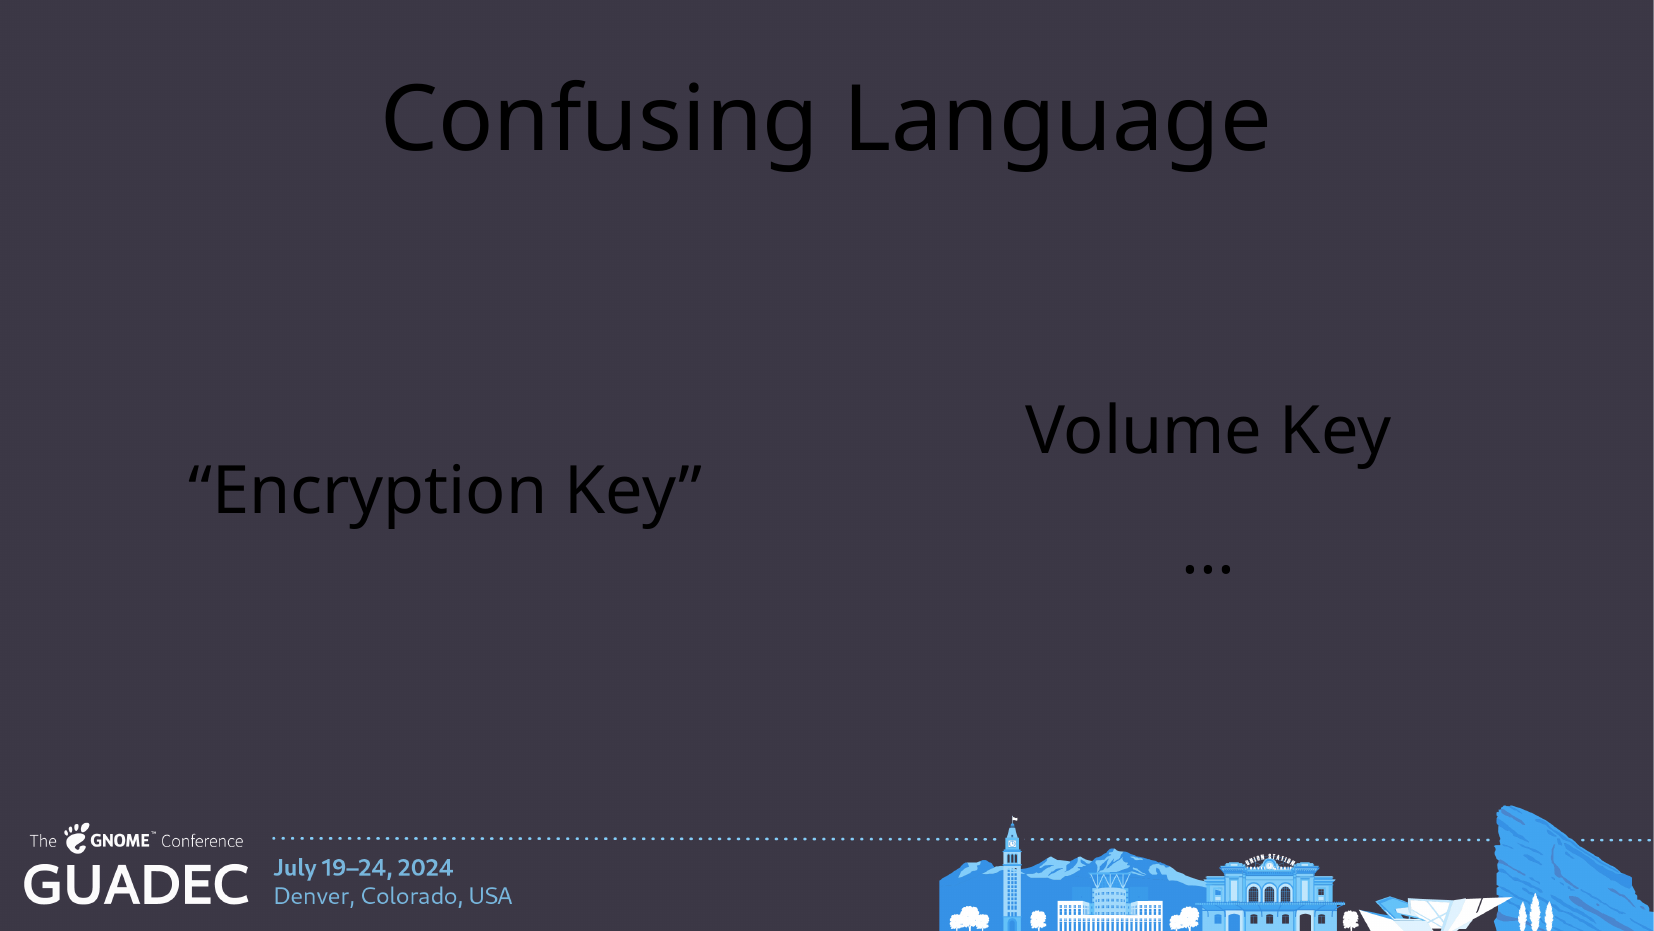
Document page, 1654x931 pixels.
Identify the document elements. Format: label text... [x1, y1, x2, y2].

list “Encryption Key” [82, 217, 809, 758]
picture [0, 0, 1654, 931]
list Volume Key ... [845, 217, 1572, 758]
title Confusing Language [82, 37, 1571, 193]
